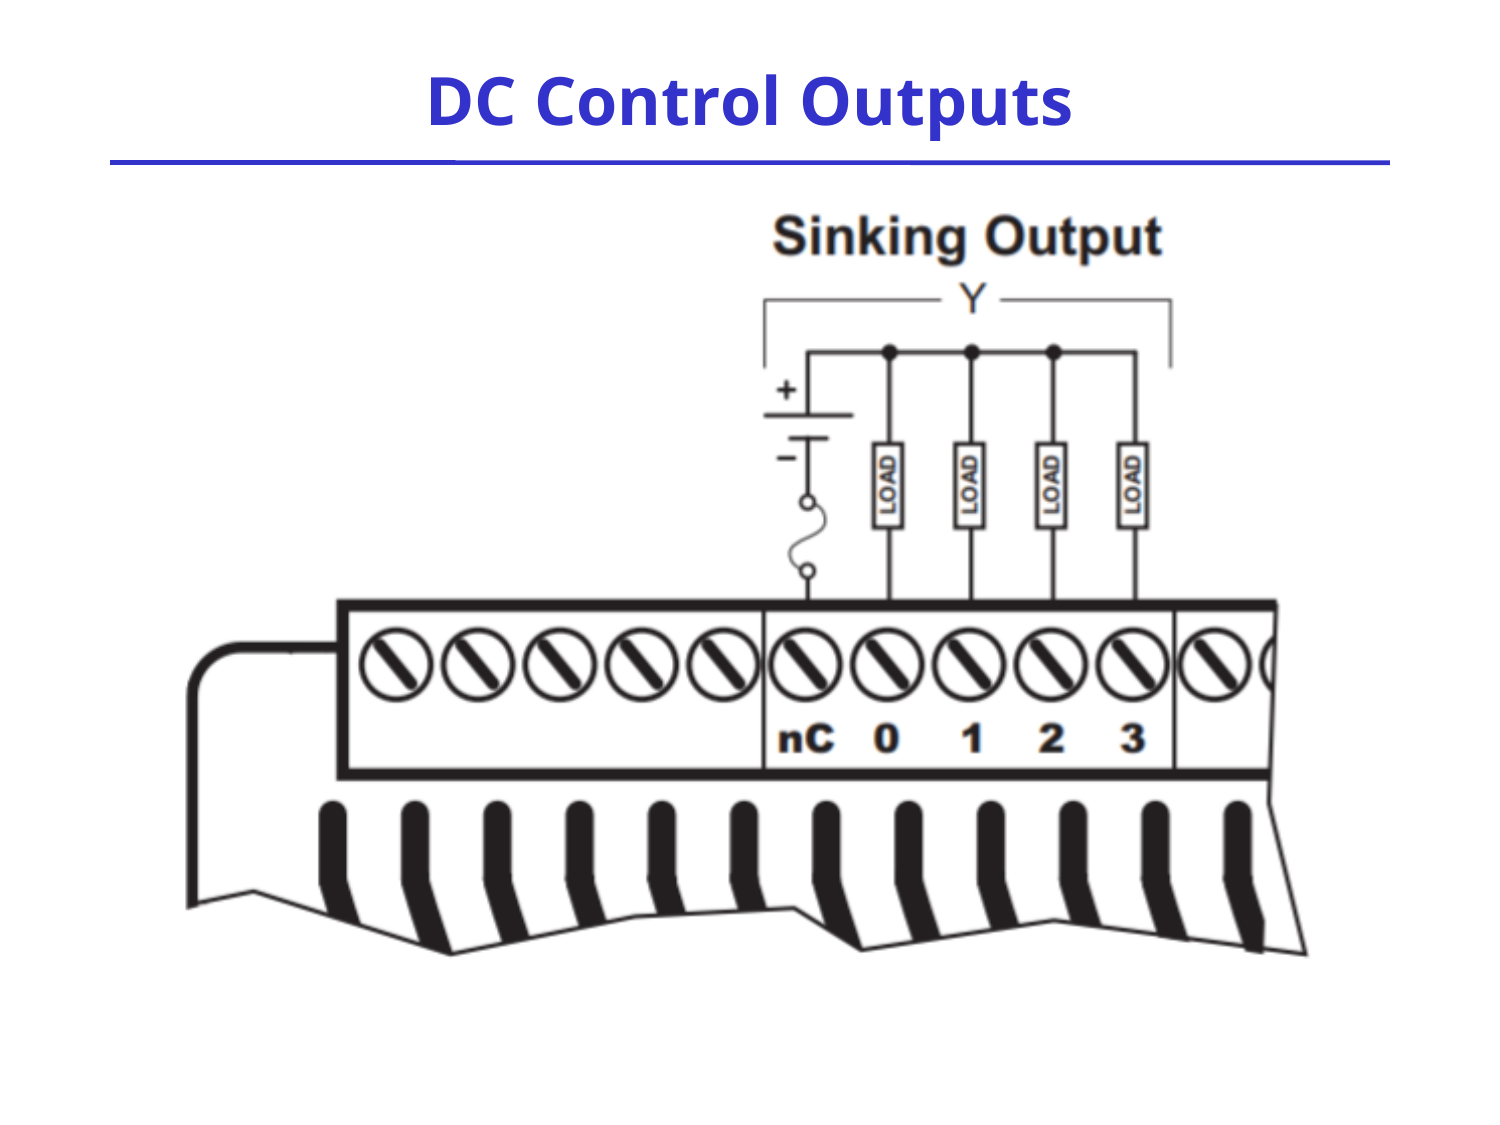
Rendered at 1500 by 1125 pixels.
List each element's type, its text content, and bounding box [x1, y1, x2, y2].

title DC Control Outputs [112, 11, 1387, 187]
picture [176, 174, 1323, 999]
